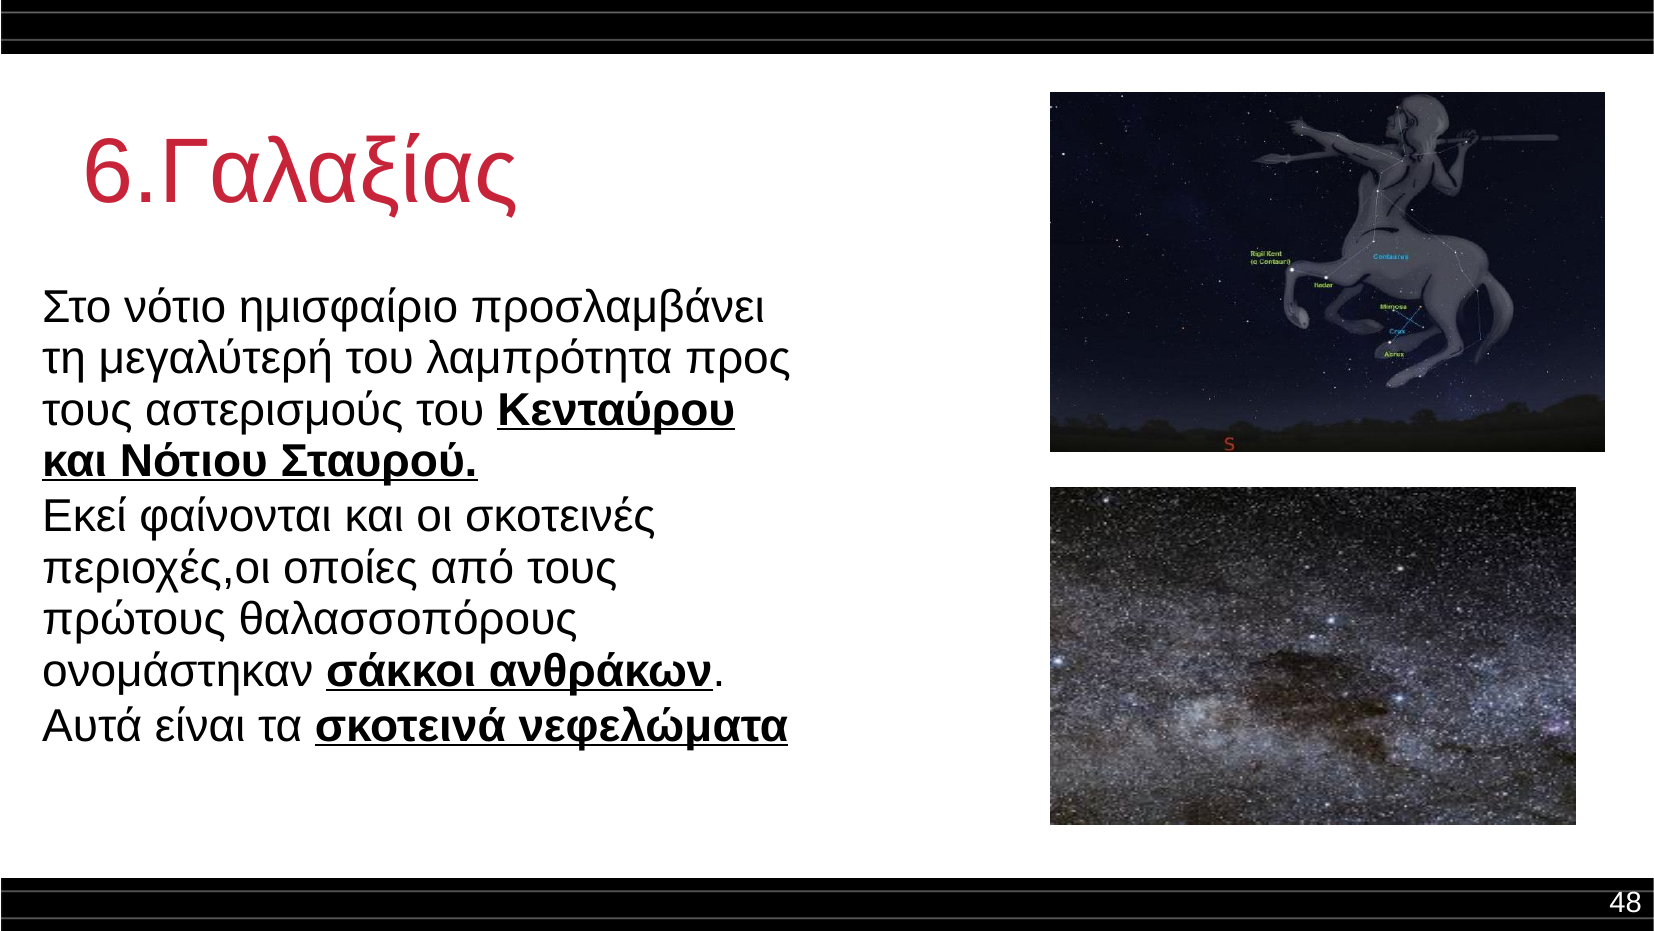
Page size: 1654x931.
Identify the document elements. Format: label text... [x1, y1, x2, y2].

picture [1050, 487, 1576, 826]
picture [1, 0, 1654, 54]
picture [1, 878, 1654, 931]
title 6.Γαλαξίας [82, 92, 1050, 249]
picture [1050, 92, 1605, 452]
list Στο νότιο ημισφαίριο προσλαμβάνει τη μεγαλύτερή του λαμπρότητα προς τους αστερισμούς του Κενταύρου και Νότιου Σταυρού. Εκεί φαίνονται και οι σκοτεινές περιοχές,οι οποίες από τους πρώτους θαλασσοπόρους ονομάστηκαν σάκκοι ανθράκων. Αυτά είναι τα σκοτεινά νεφελώματα [37, 225, 809, 826]
